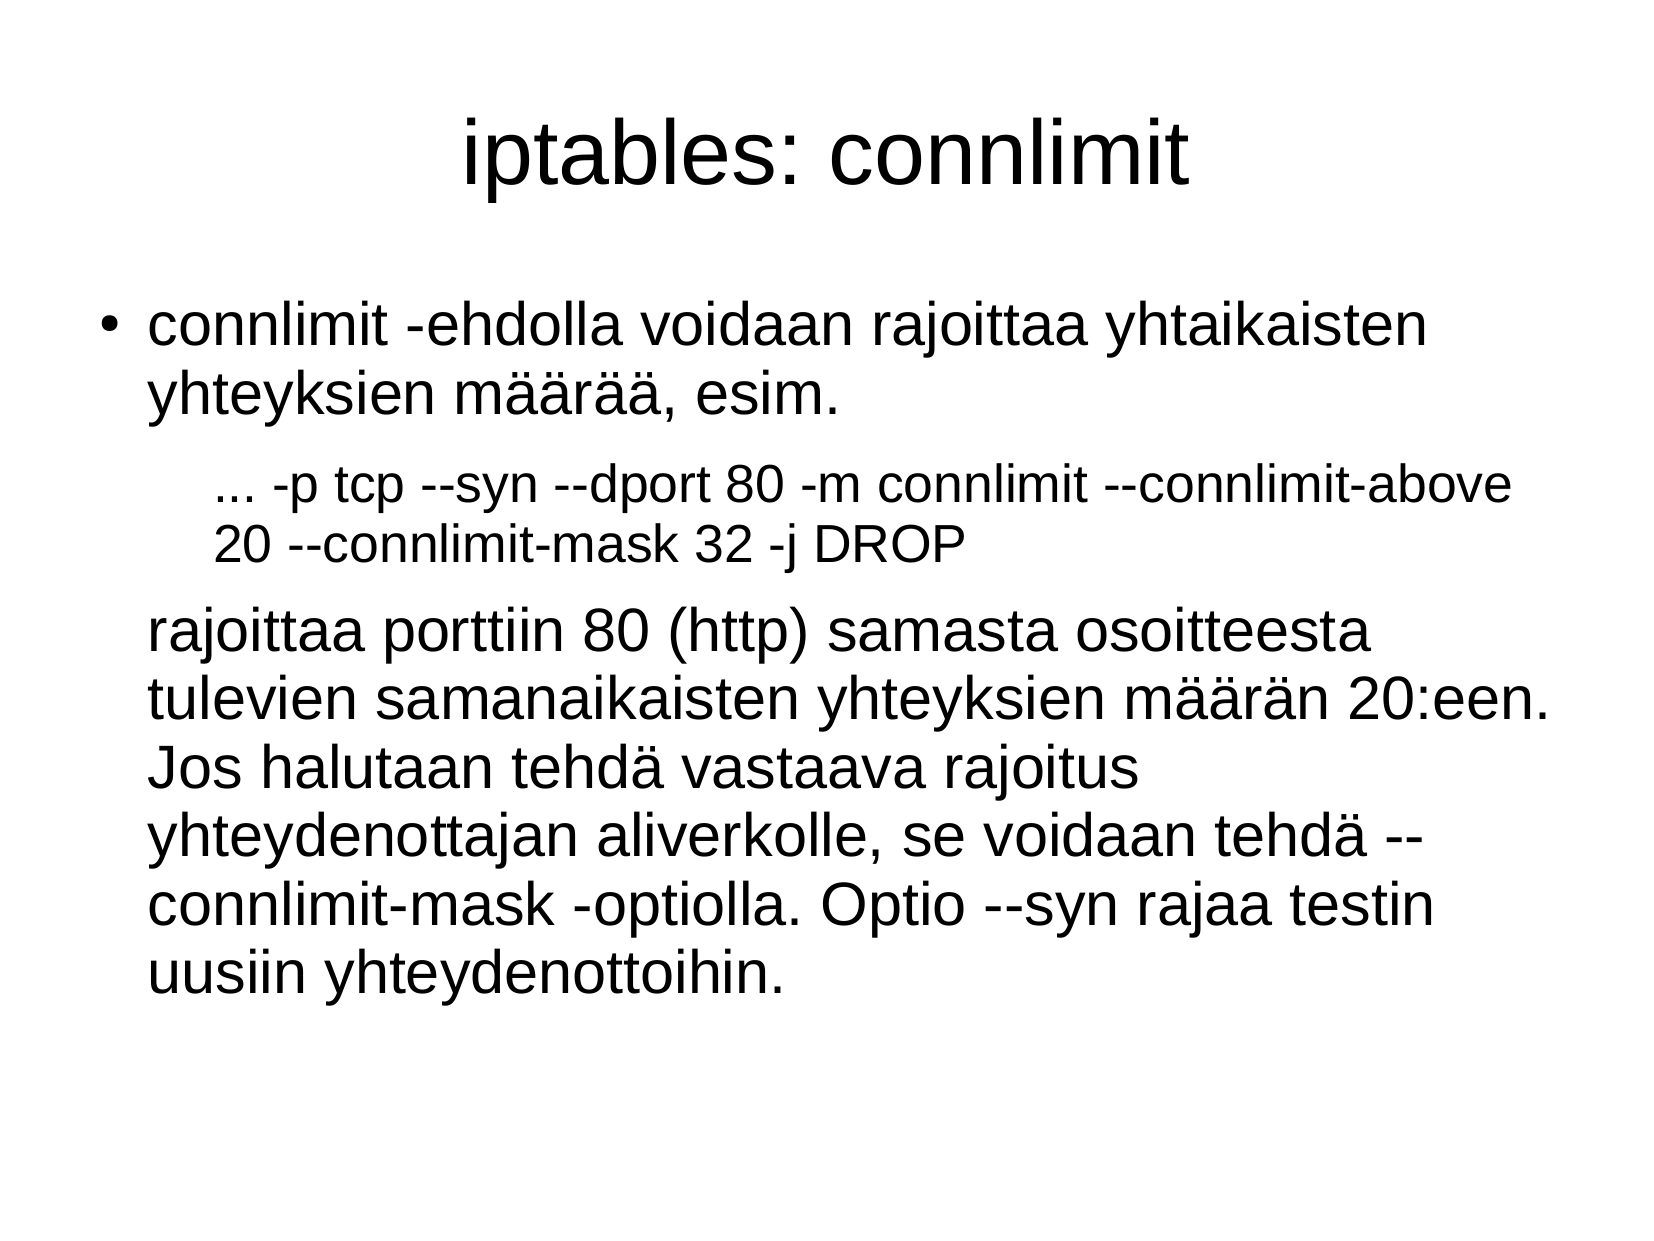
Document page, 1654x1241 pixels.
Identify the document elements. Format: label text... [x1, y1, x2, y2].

list connlimit -ehdolla voidaan rajoittaa yhtaikaisten yhteyksien määrää, esim. ... -p tcp --syn --dport 80 -m connlimit --connlimit-above 20 --connlimit-mask 32 -j DROP rajoittaa porttiin 80 (http) samasta osoitteesta tulevien samanaikaisten yhteyksien määrän 20:een. Jos halutaan tehdä vastaava rajoitus yhteydenottajan aliverkolle, se voidaan tehdä --connlimit-mask -optiolla. Optio --syn rajaa testin uusiin yhteydenottoihin. [82, 290, 1571, 1010]
title iptables: connlimit [82, 49, 1571, 257]
